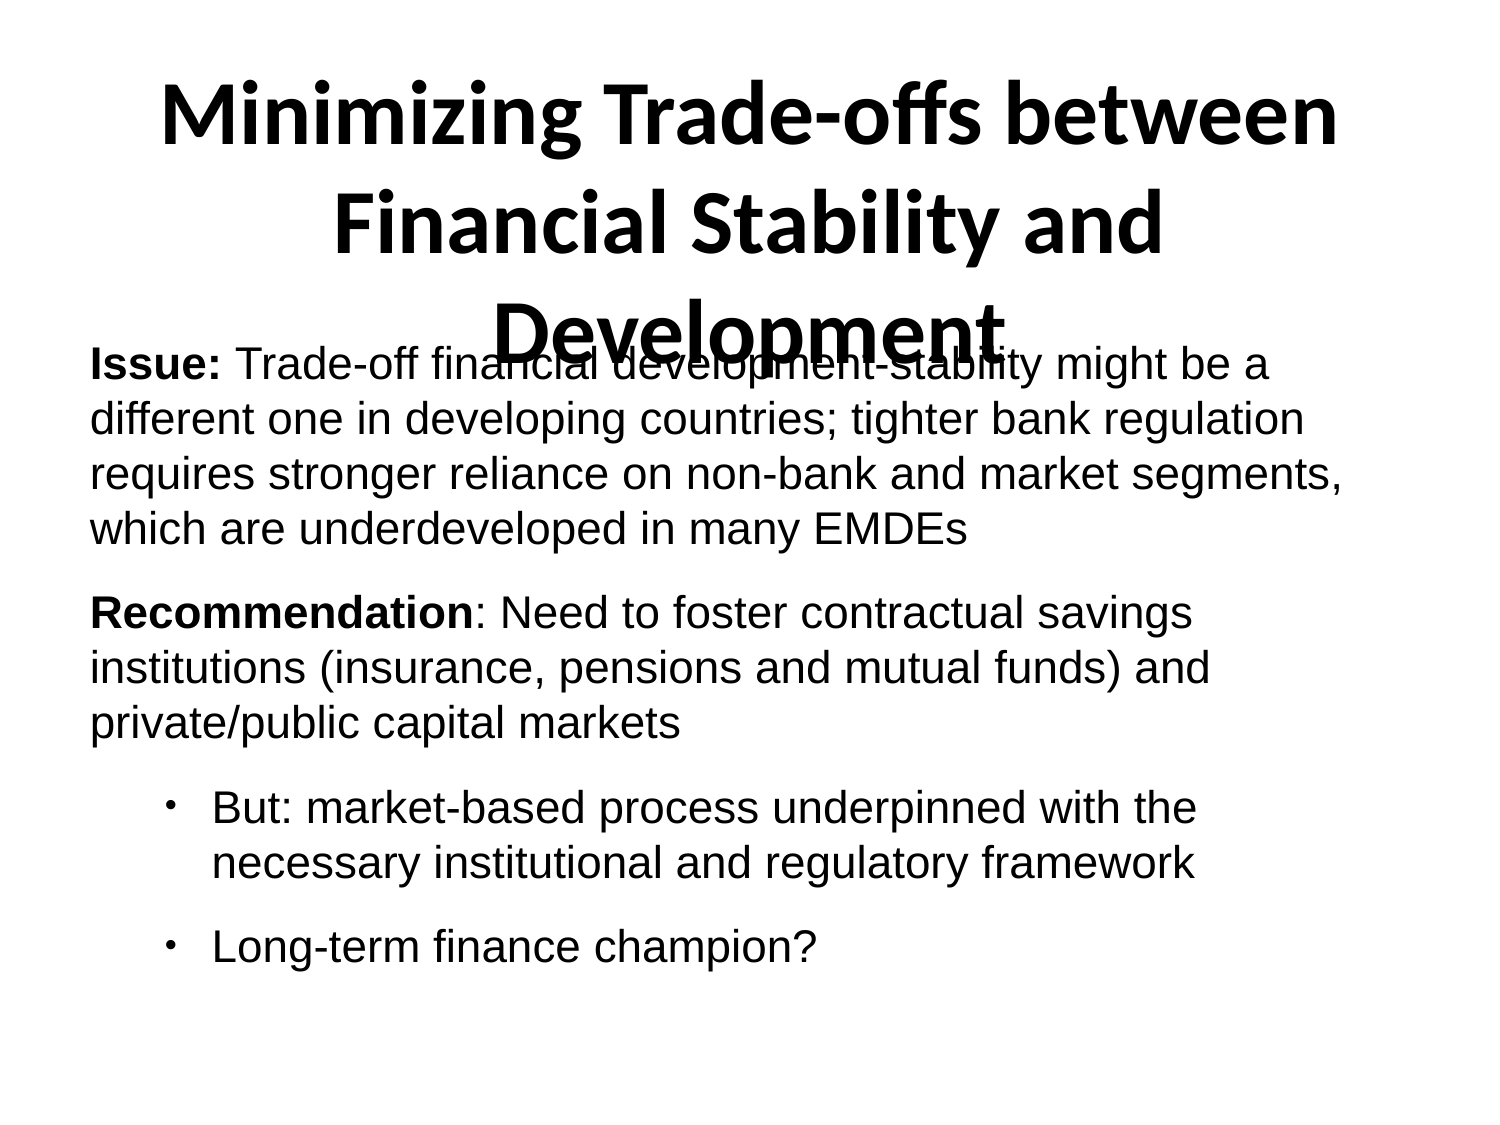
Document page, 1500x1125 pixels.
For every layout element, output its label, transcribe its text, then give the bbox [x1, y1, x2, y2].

list Issue: Trade-off financial development-stability might be a different one in developing countries; tighter bank regulation requires stronger reliance on non-bank and market segments, which are underdeveloped in many EMDEs Recommendation: Need to foster contractual savings institutions (insurance, pensions and mutual funds) and private/public capital markets But: market-based process underpinned with the necessary institutional and regulatory framework Long-term finance champion? [75, 326, 1425, 1005]
title Minimizing Trade-offs between Financial Stability and Development [75, 45, 1425, 233]
